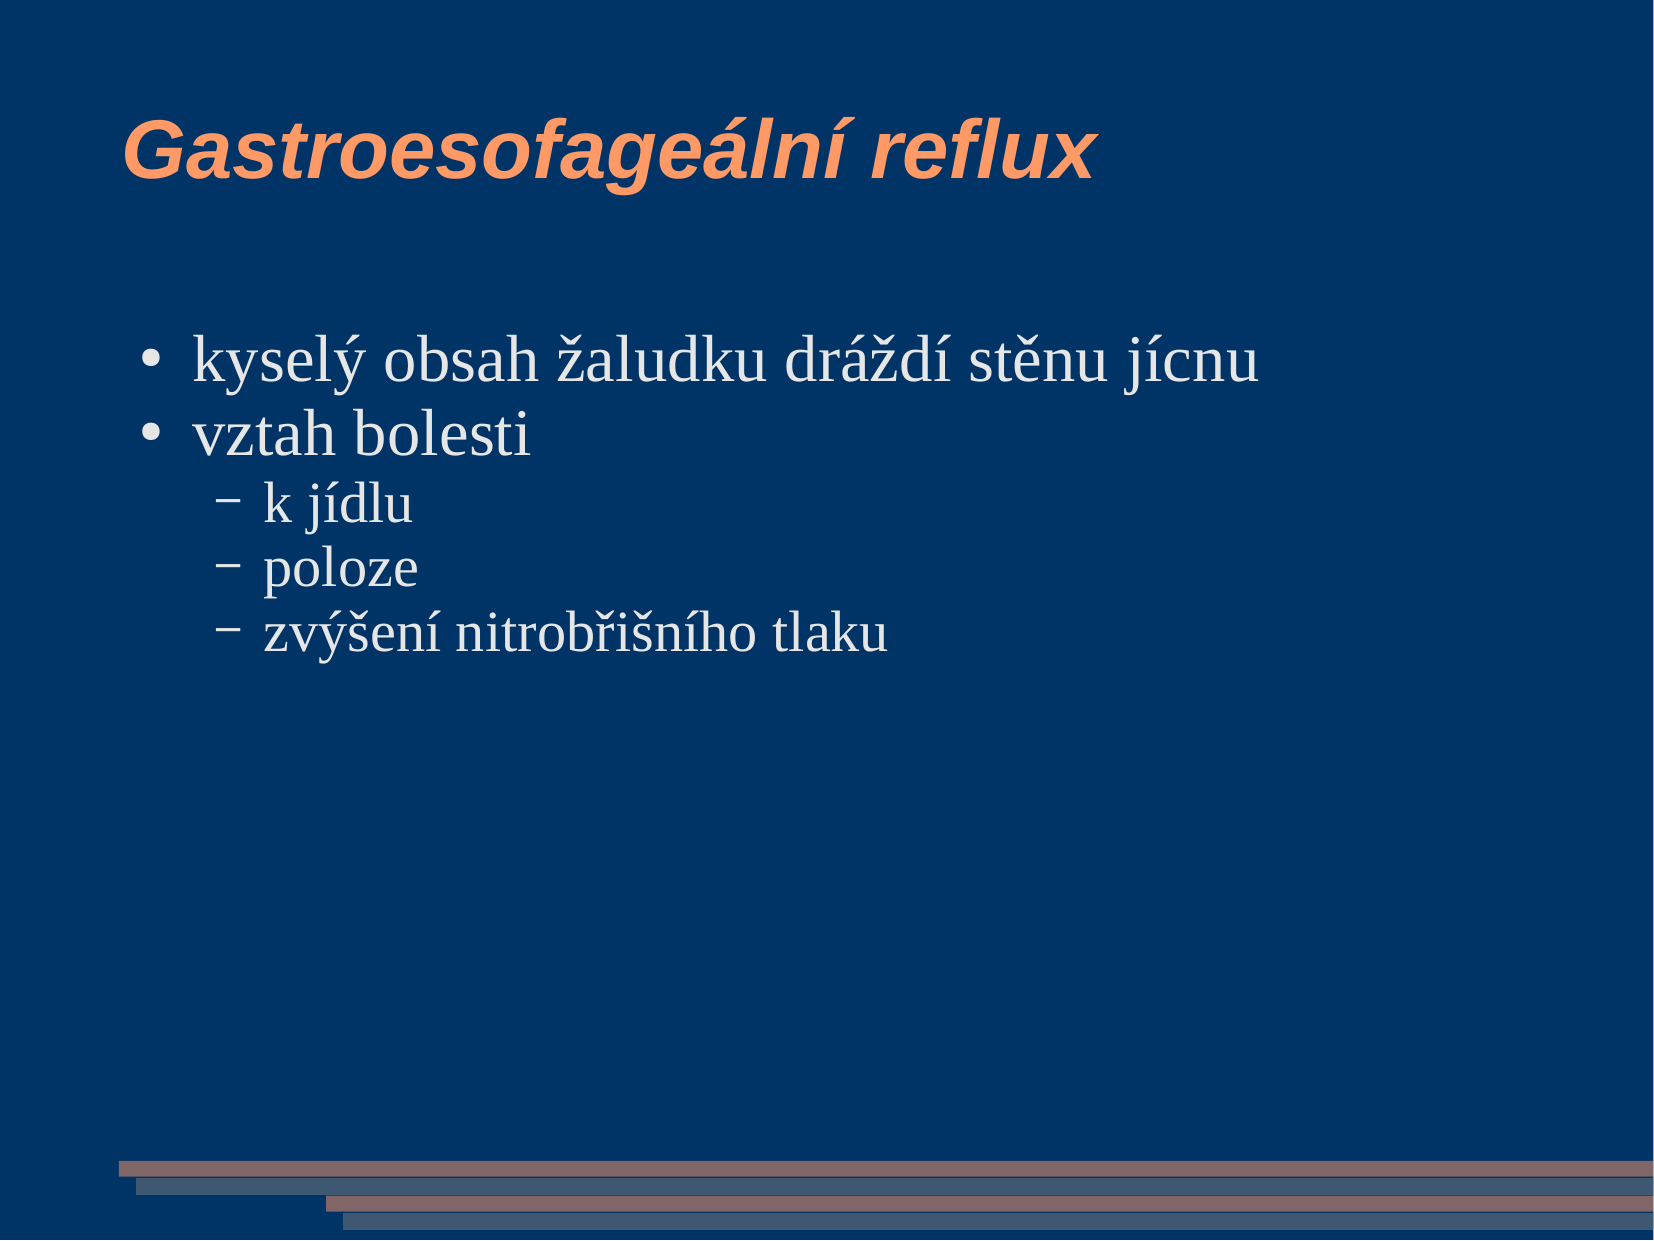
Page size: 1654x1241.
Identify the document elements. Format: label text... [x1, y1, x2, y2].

title Gastroesofageální reflux [121, 46, 1534, 254]
list kyselý obsah žaludku dráždí stěnu jícnu vztah bolesti k jídlu poloze zvýšení nitrobřišního tlaku [121, 322, 1561, 1132]
